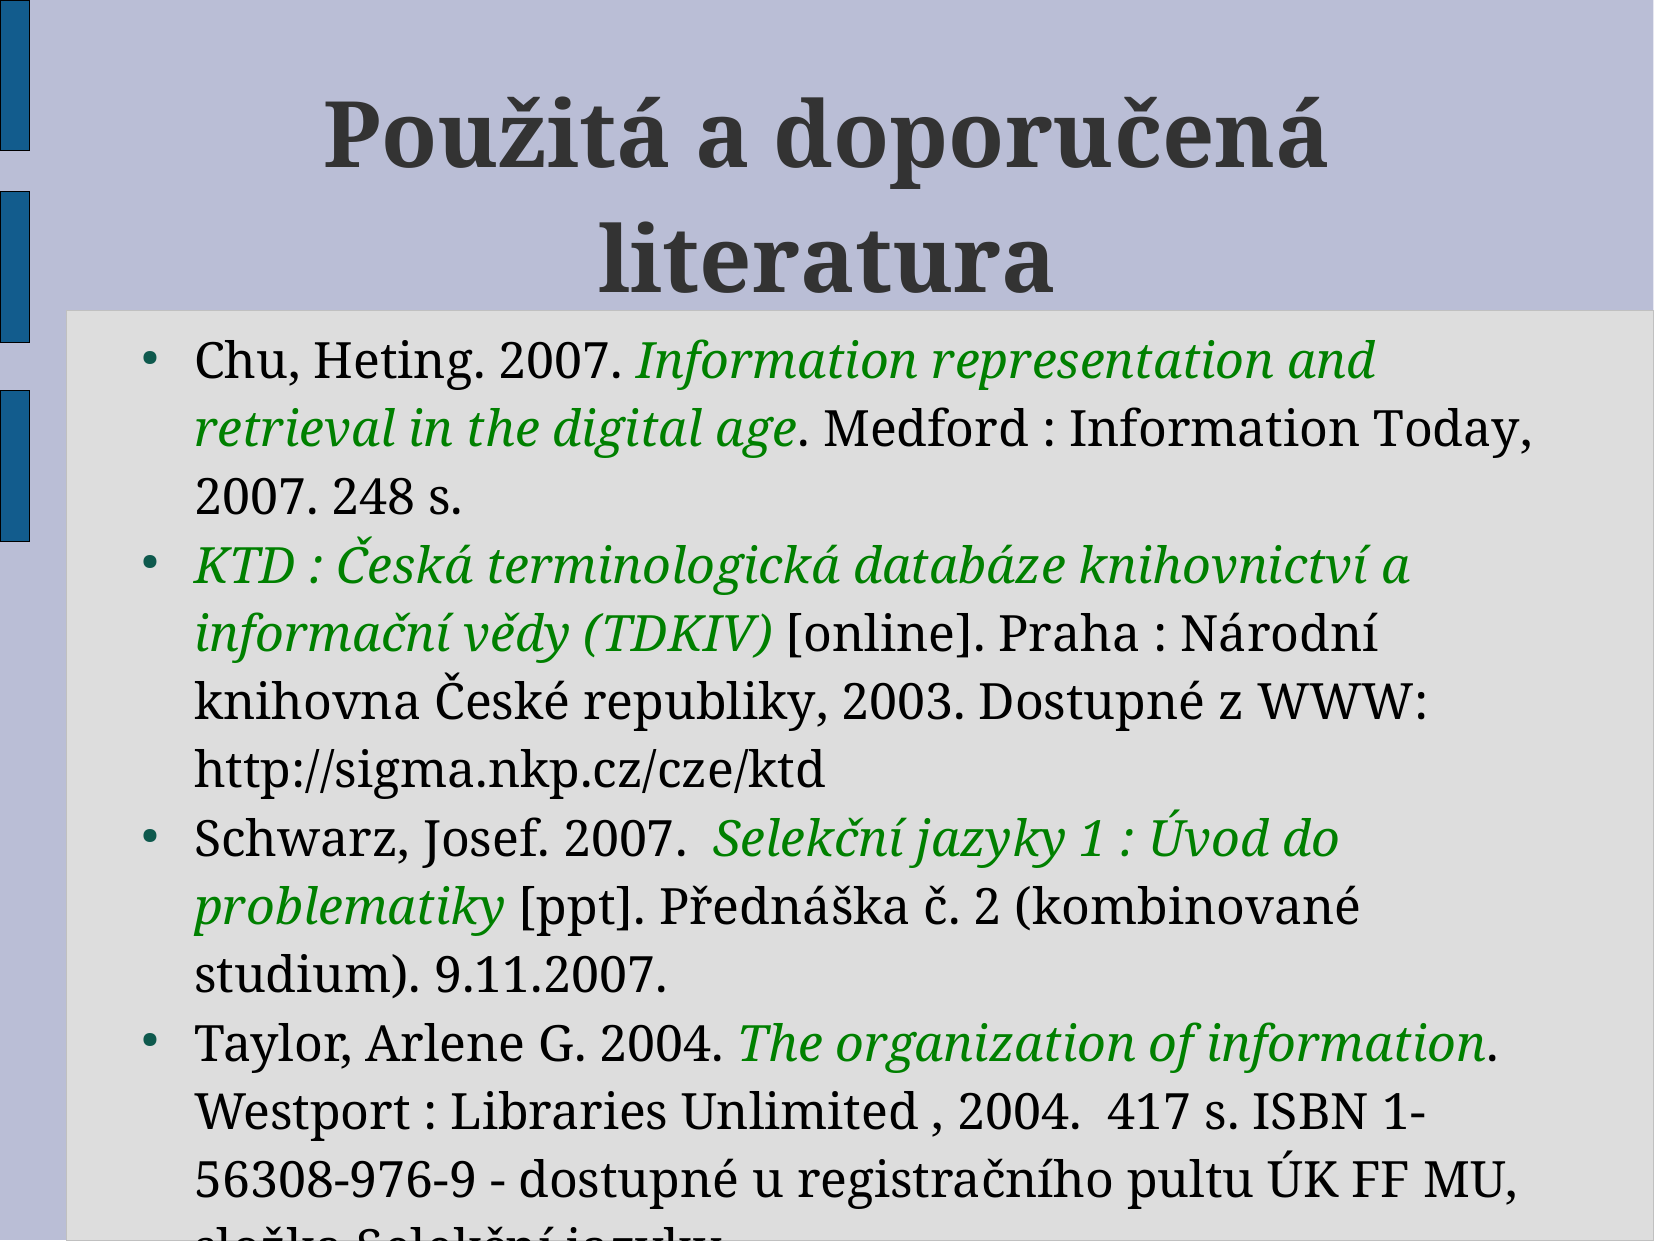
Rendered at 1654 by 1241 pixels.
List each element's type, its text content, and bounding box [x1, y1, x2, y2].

title Použitá a doporučená literatura [121, 90, 1534, 299]
list Chu, Heting. 2007. Information representation and retrieval in the digital age. Medford : Information Today, 2007. 248 s. KTD : Česká terminologická databáze knihovnictví a informační vědy (TDKIV) [online]. Praha : Národní knihovna České republiky, 2003. Dostupné z WWW: http://sigma.nkp.cz/cze/ktd Schwarz, Josef. 2007. Selekční jazyky 1 : Úvod do problematiky [ppt]. Přednáška č. 2 (kombinované studium). 9.11.2007. Taylor, Arlene G. 2004. The organization of information. Westport : Libraries Unlimited , 2004. 417 s. ISBN 1-56308-976-9 - dostupné u registračního pultu ÚK FF MU, složka Selekční jazyky [123, 324, 1536, 1184]
